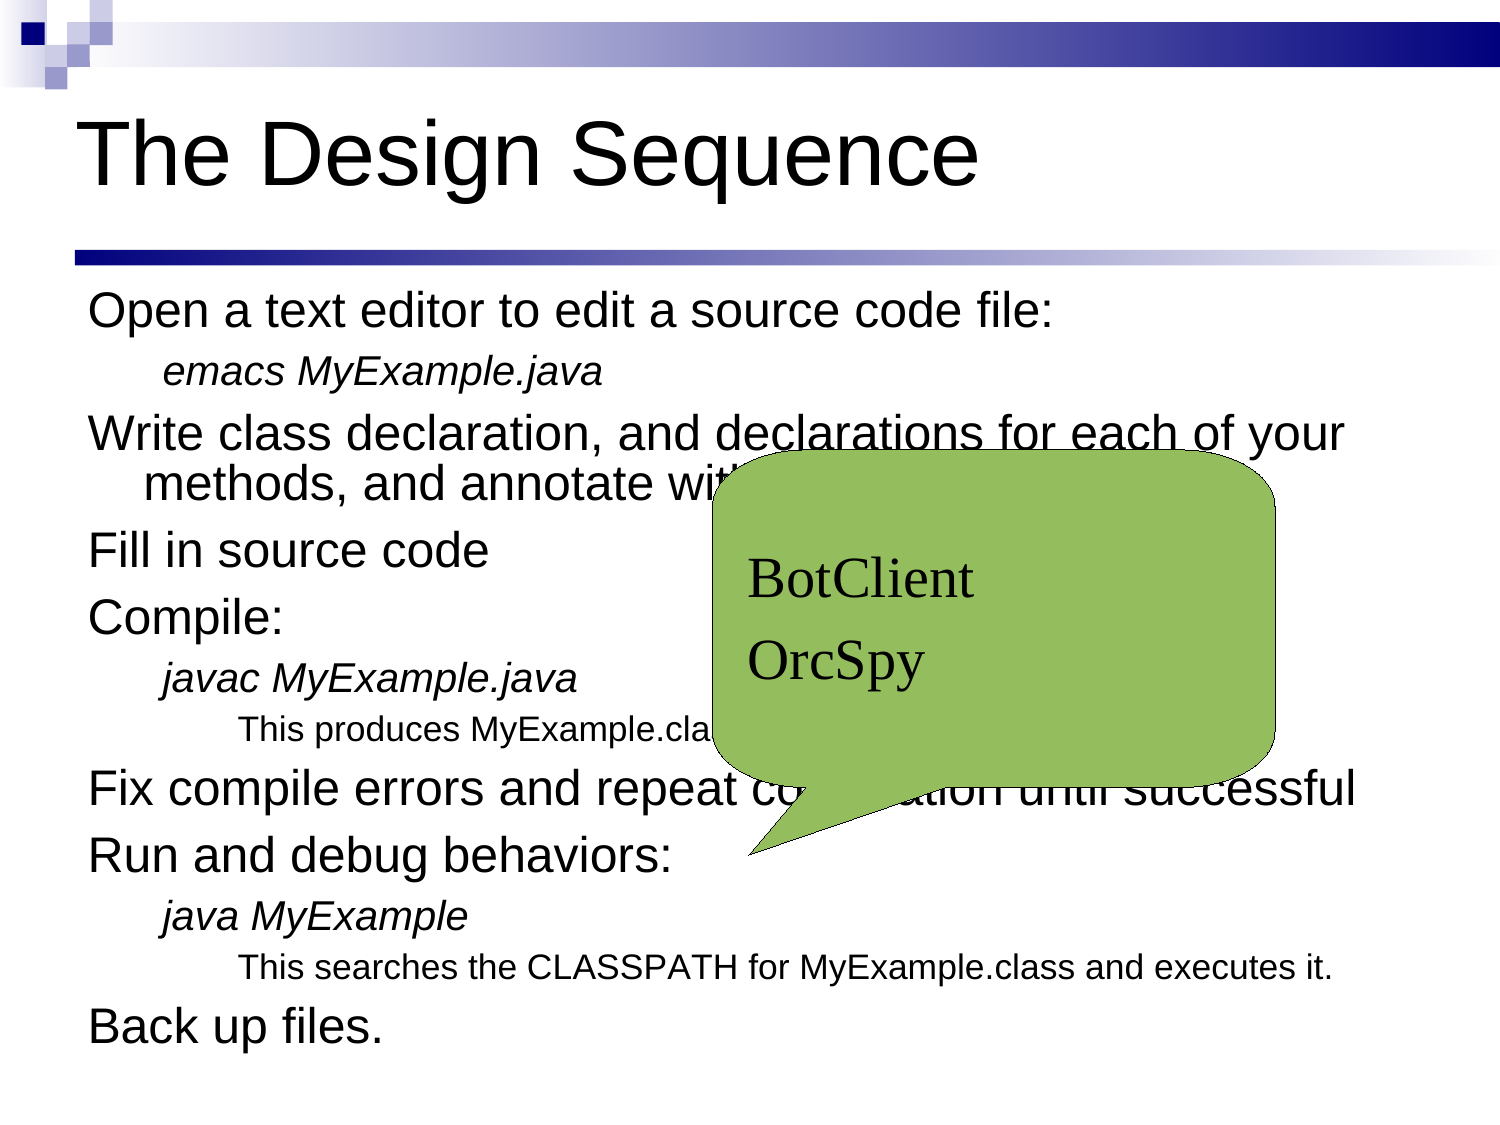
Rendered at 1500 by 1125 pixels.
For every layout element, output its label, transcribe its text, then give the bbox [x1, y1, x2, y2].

list Open a text editor to edit a source code file: emacs MyExample.java Write class declaration, and declarations for each of your methods, and annotate with comments Fill in source code Compile: javac MyExample.java This produces MyExample.class if successful Fix compile errors and repeat compilation until successful Run and debug behaviors: java MyExample This searches the CLASSPATH for MyExample.class and executes it. Back up files. [87, 287, 1425, 1100]
title The Design Sequence [75, 75, 1426, 238]
text_box BotClient OrcSpy [712, 449, 1276, 856]
